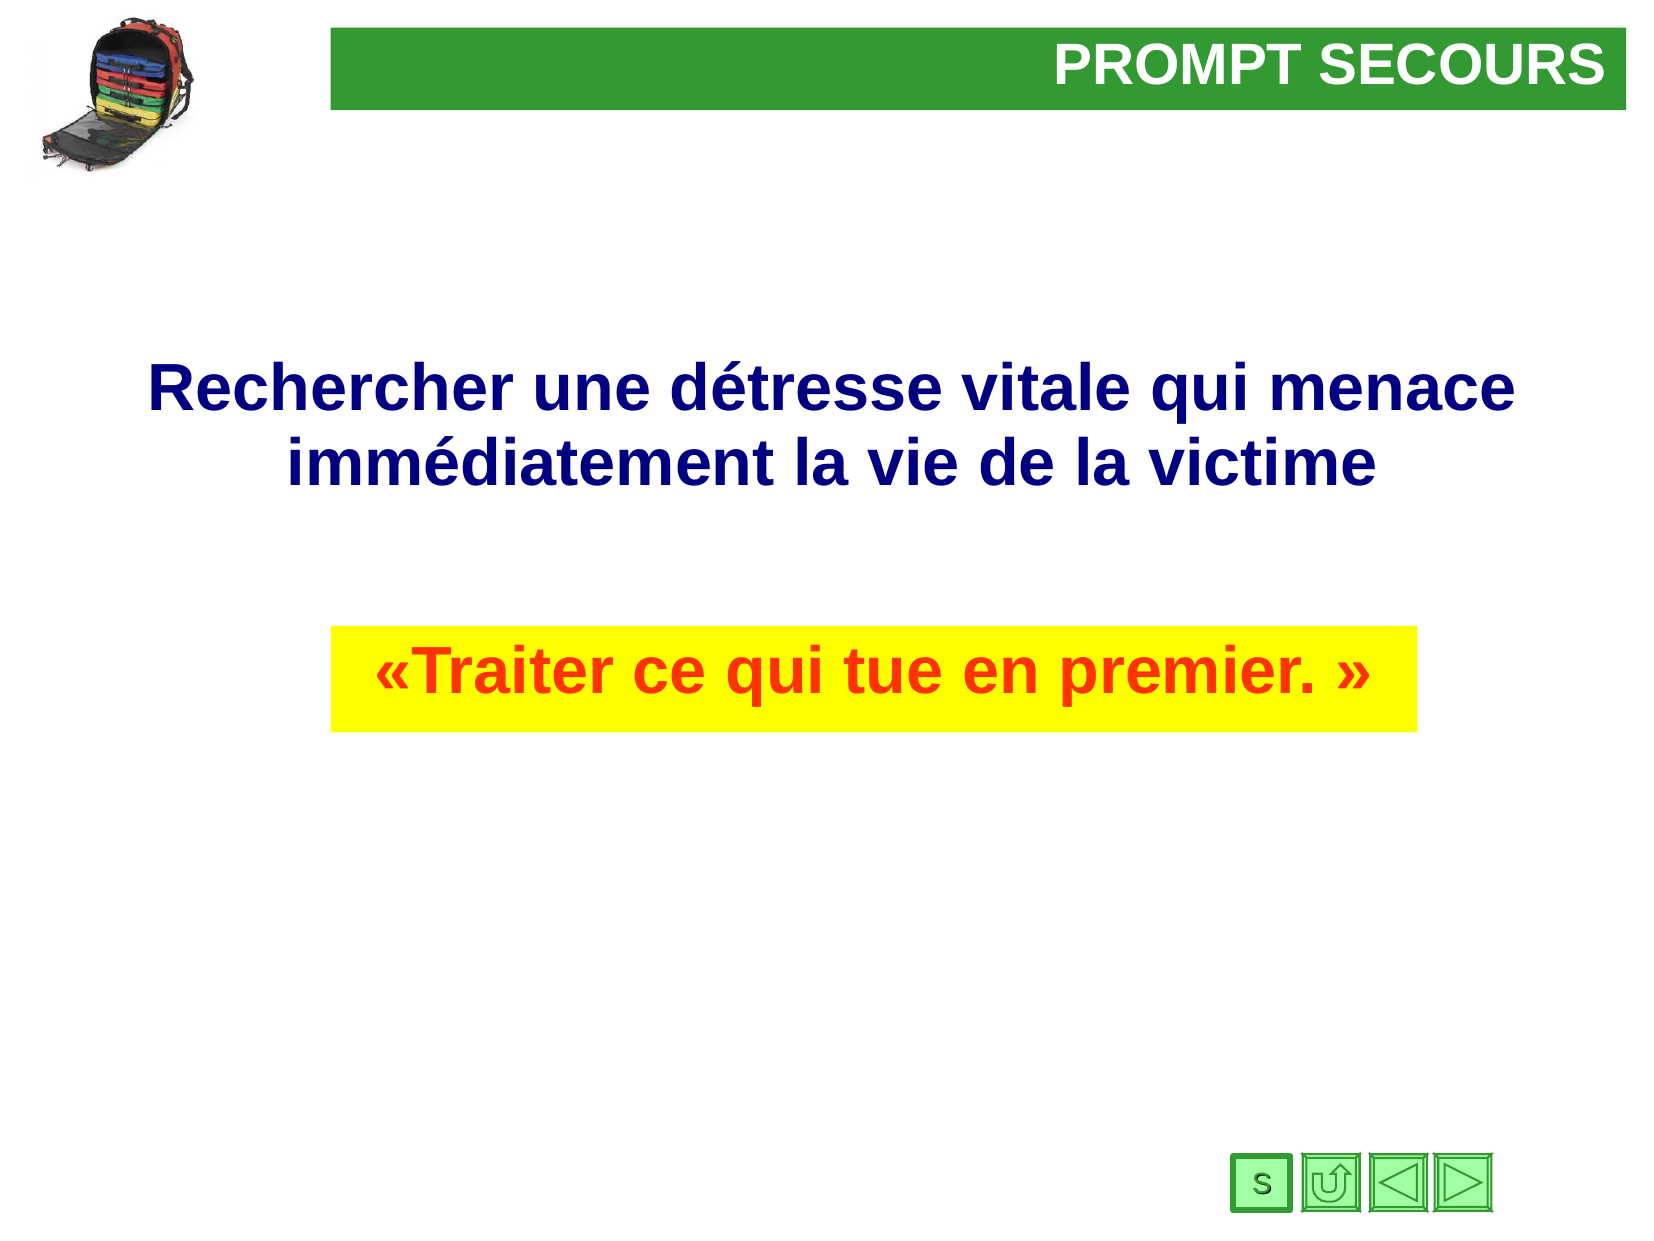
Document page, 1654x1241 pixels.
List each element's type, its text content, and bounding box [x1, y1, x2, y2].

text_box «Traiter ce qui tue en premier. » [330, 625, 1418, 733]
picture [29, 5, 201, 183]
text_box PROMPT SECOURS [1036, 24, 1621, 105]
text_box Rechercher une détresse vitale qui menace immédiatement la vie de la victime [82, 342, 1583, 532]
